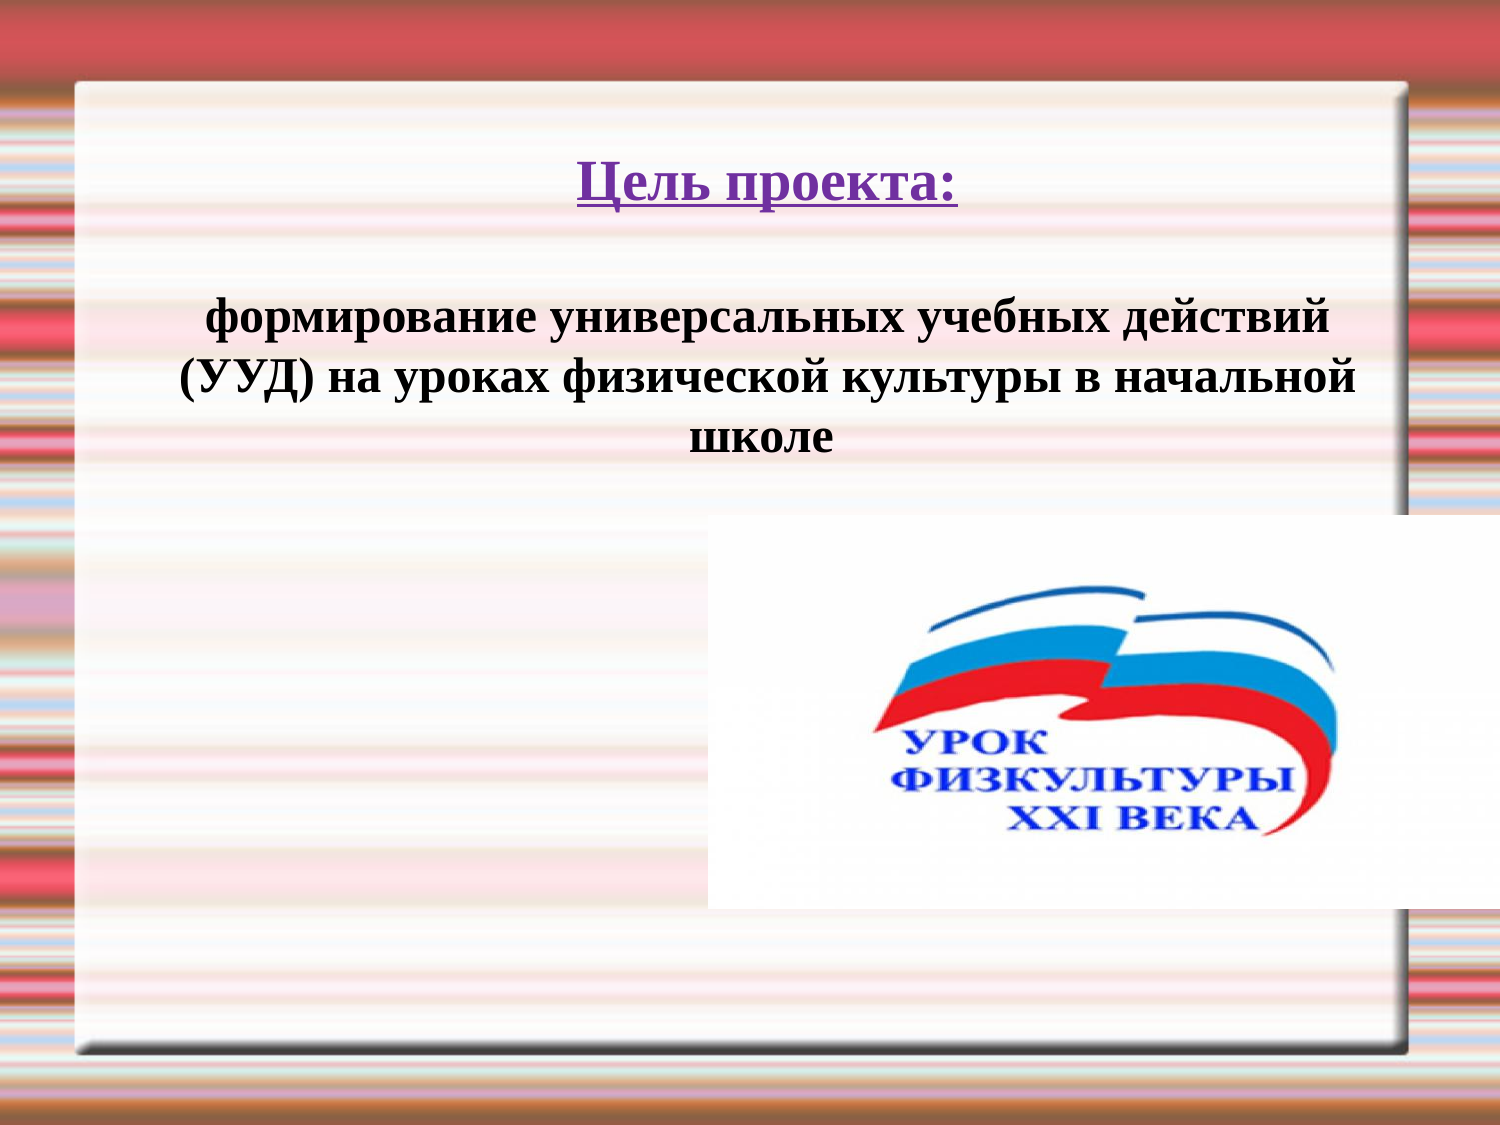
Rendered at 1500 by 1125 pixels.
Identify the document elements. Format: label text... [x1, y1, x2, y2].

text_box Цель проекта: формирование универсальных учебных действий (УУД) на уроках физической культуры в начальной школе [135, 90, 1400, 530]
picture [0, 0, 1500, 1125]
